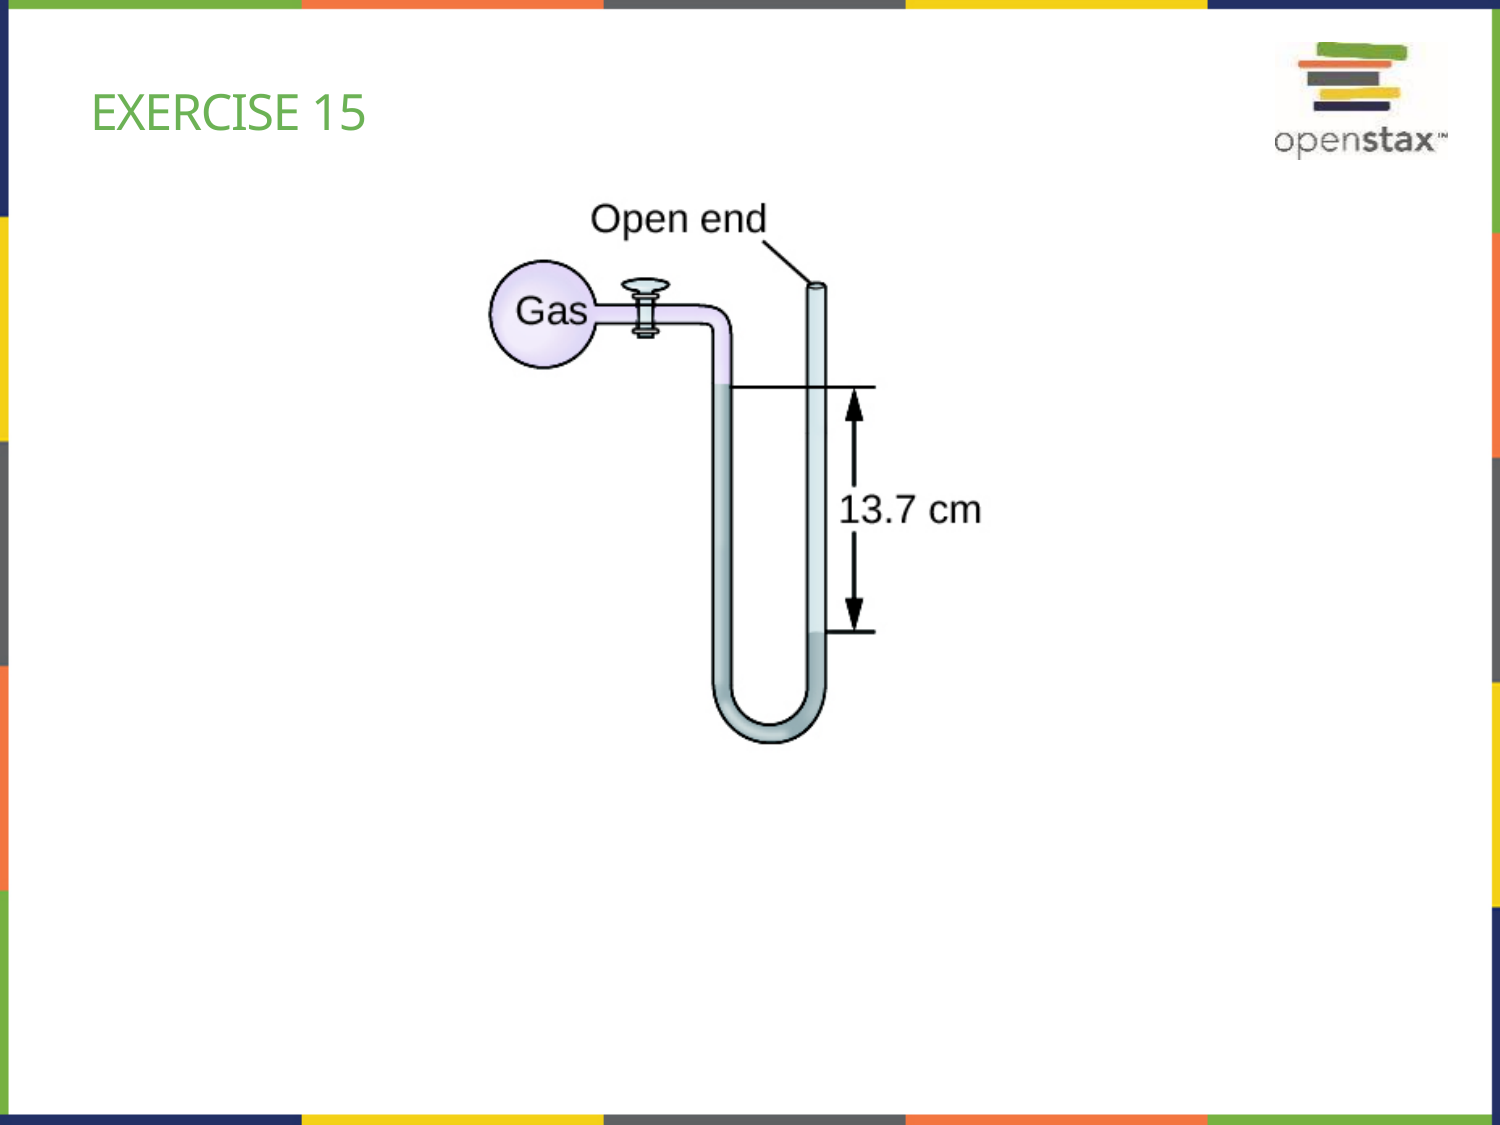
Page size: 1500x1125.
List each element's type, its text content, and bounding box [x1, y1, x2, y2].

picture [0, 0, 1500, 1125]
title Exercise 15 [75, 39, 1398, 148]
